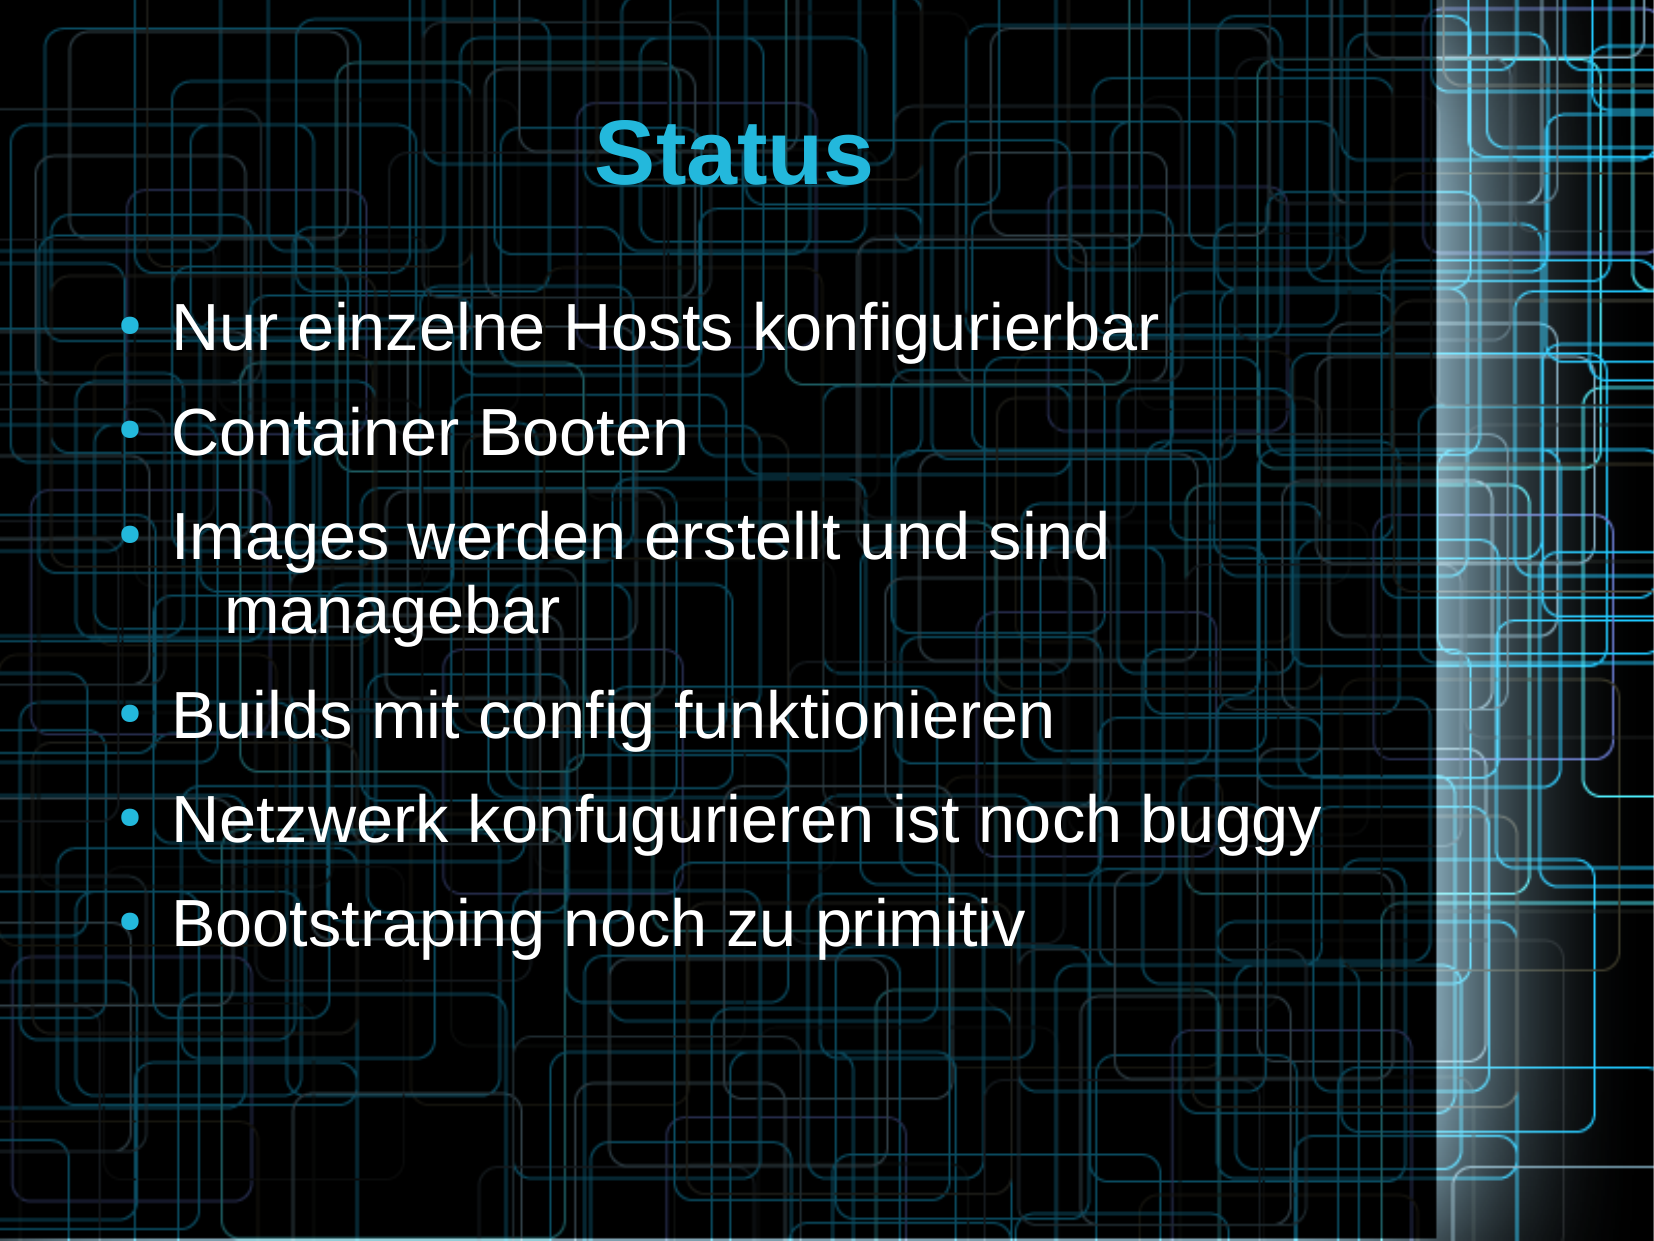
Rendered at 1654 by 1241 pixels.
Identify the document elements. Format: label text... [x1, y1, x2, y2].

title Status [82, 49, 1388, 257]
list Nur einzelne Hosts konfigurierbar Container Booten Images werden erstellt und sind managebar Builds mit config funktionieren Netzwerk konfugurieren ist noch buggy Bootstraping noch zu primitiv [82, 290, 1388, 1061]
picture [0, 0, 1654, 1241]
